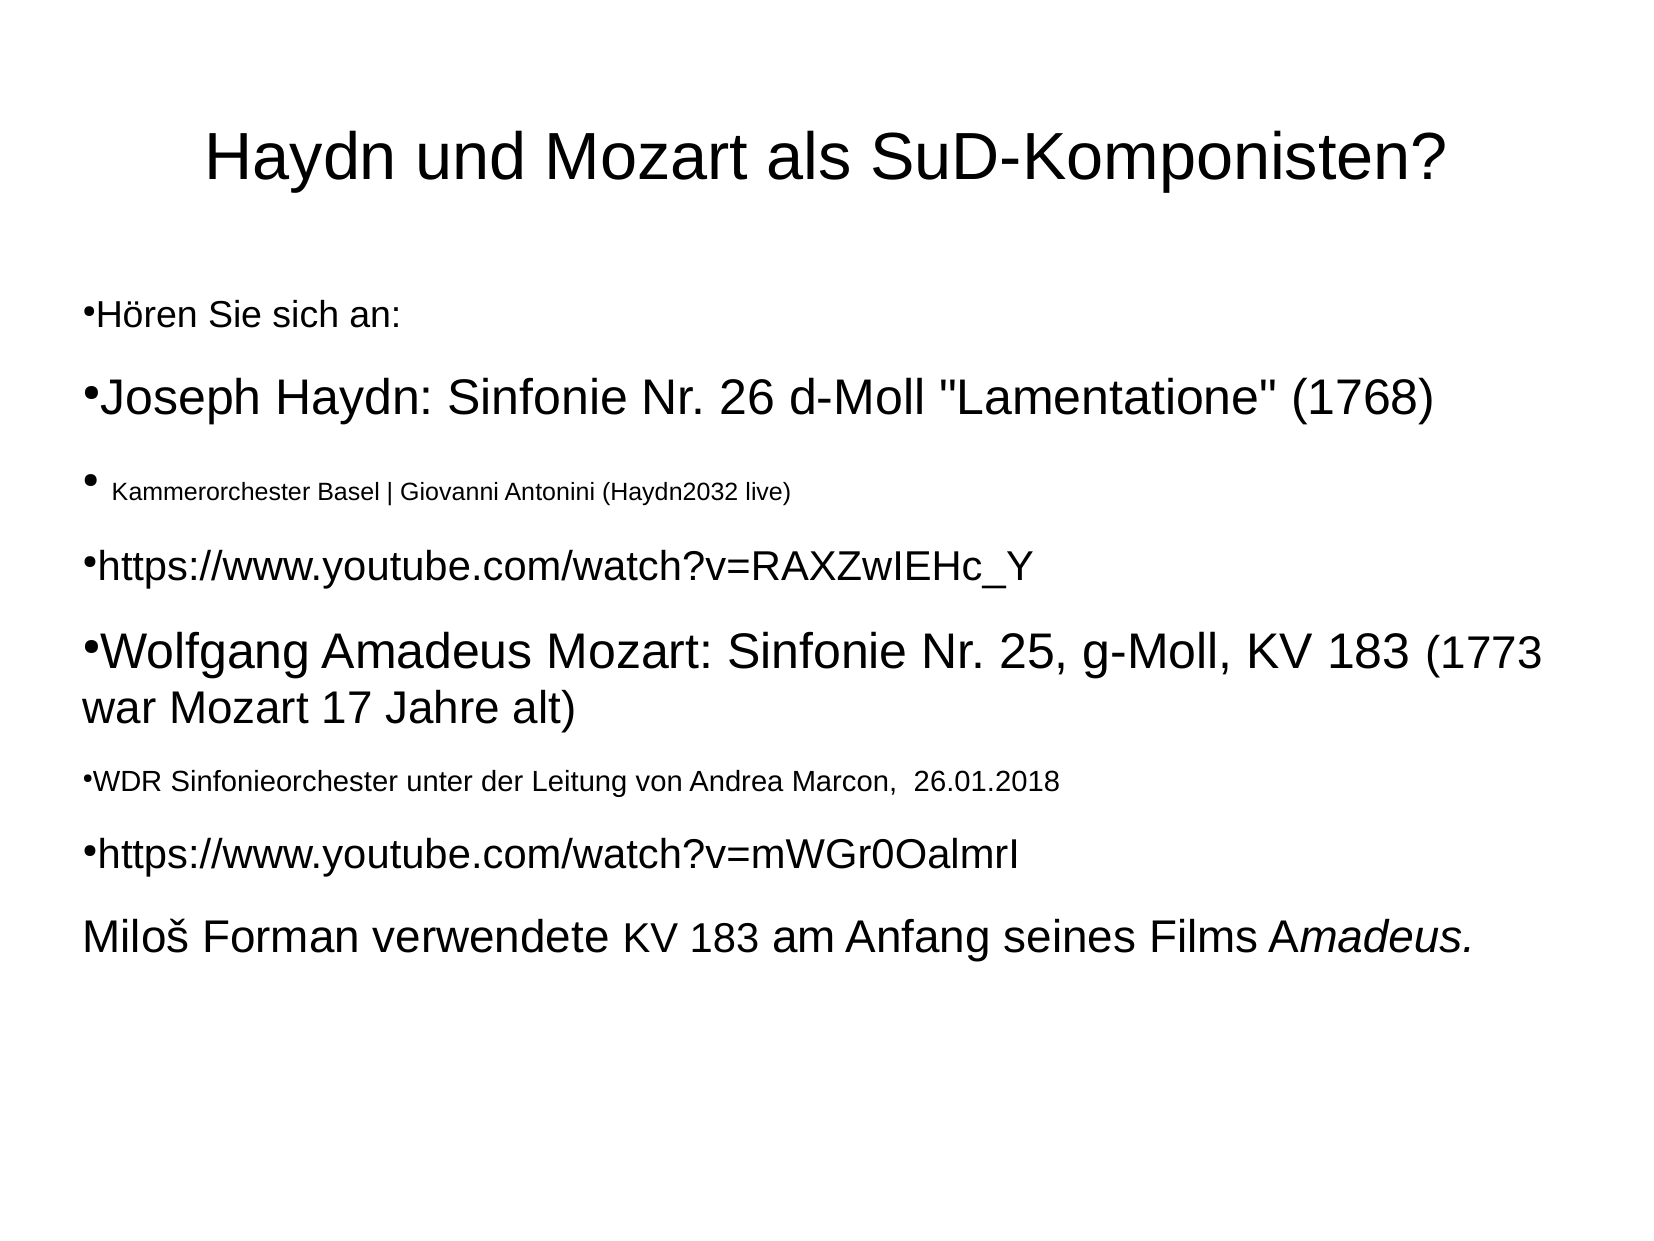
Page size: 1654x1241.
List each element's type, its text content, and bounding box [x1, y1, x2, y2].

title Haydn und Mozart als SuD-Komponisten? [82, 49, 1571, 257]
list Hören Sie sich an: Joseph Haydn: Sinfonie Nr. 26 d-Moll "Lamentatione" (1768) Kammerorchester Basel | Giovanni Antonini (Haydn2032 live) https://www.youtube.com/watch?v=RAXZwIEHc_Y Wolfgang Amadeus Mozart: Sinfonie Nr. 25, g-Moll, KV 183 (1773 war Mozart 17 Jahre alt) WDR Sinfonieorchester unter der Leitung von Andrea Marcon, 26.01.2018 https://www.youtube.com/watch?v=mWGr0OalmrI Miloš Forman verwendete KV 183 am Anfang seines Films Amadeus. [82, 290, 1571, 1010]
